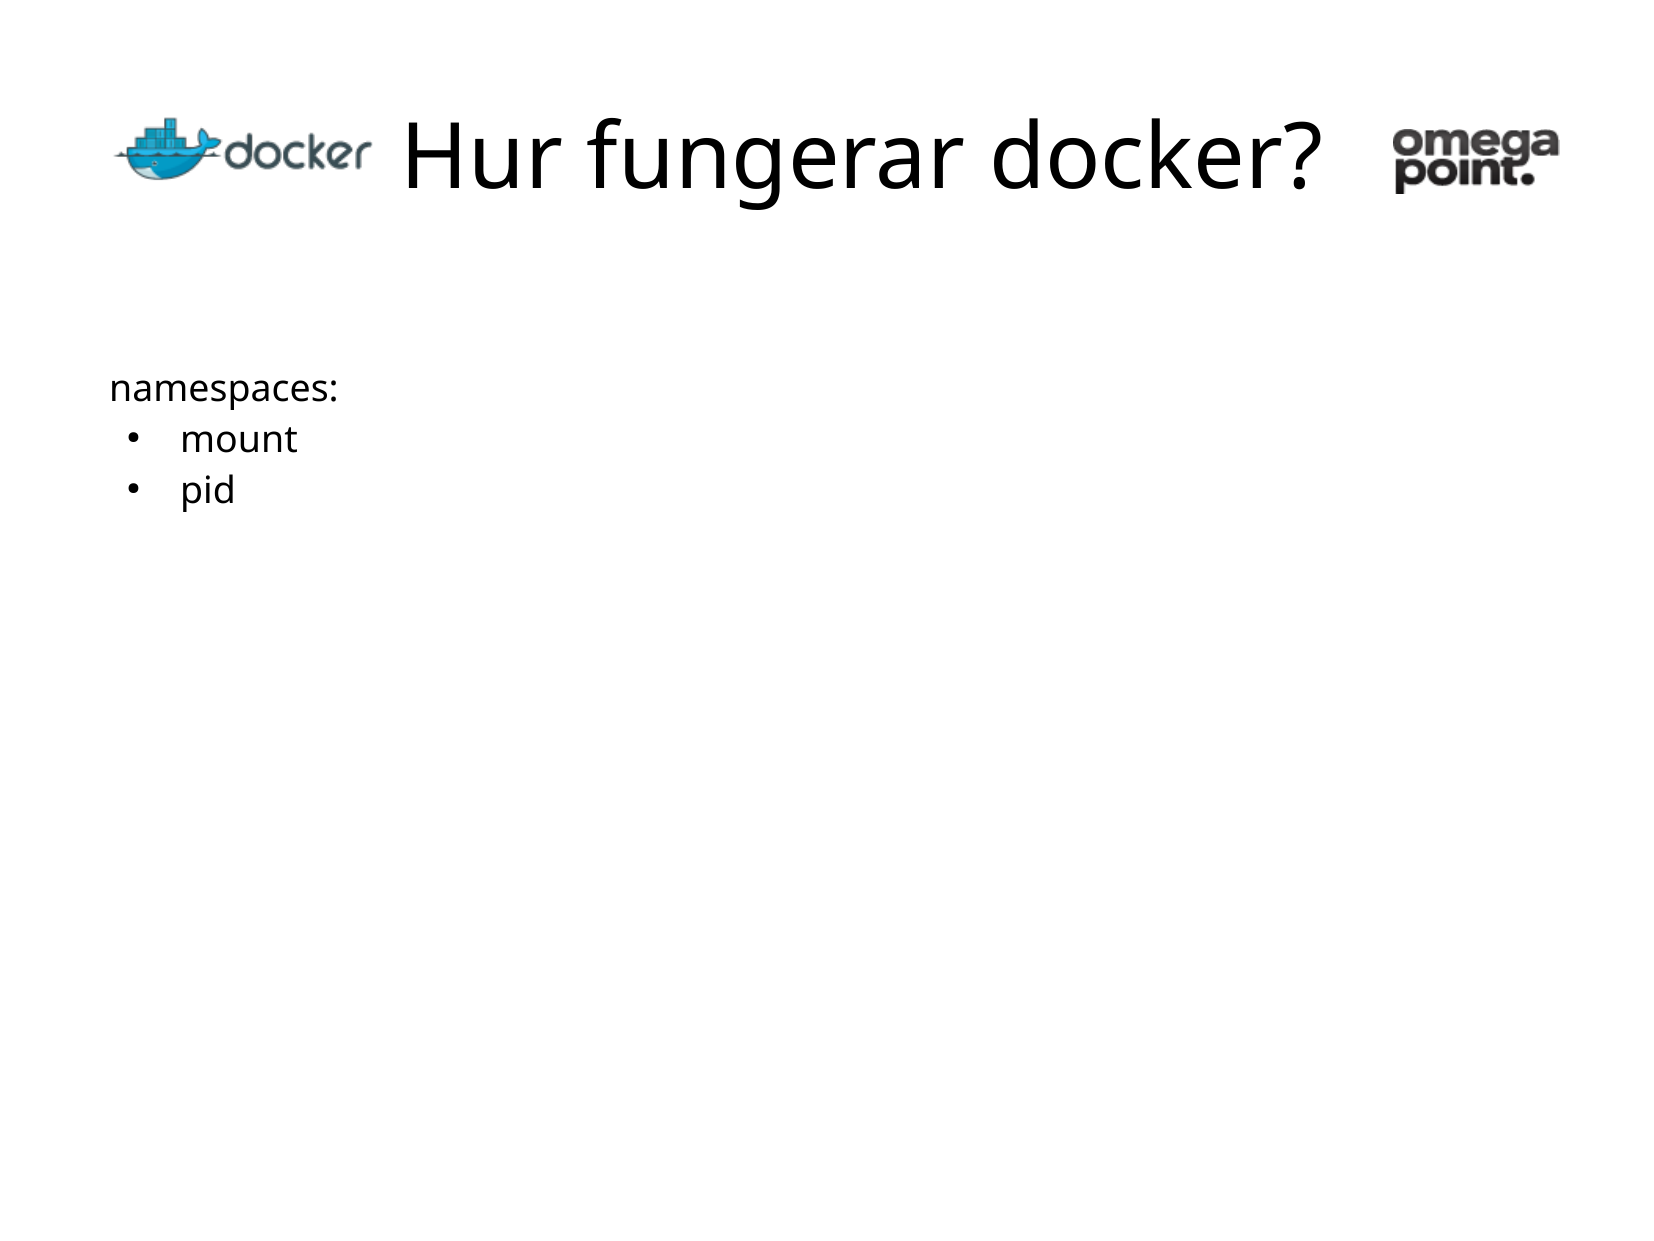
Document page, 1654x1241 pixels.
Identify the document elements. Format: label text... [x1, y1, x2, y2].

picture [99, 94, 390, 204]
picture [1393, 129, 1560, 194]
title Hur fungerar docker? [82, 49, 1571, 257]
text_box namespaces: mount pid [94, 354, 1039, 767]
